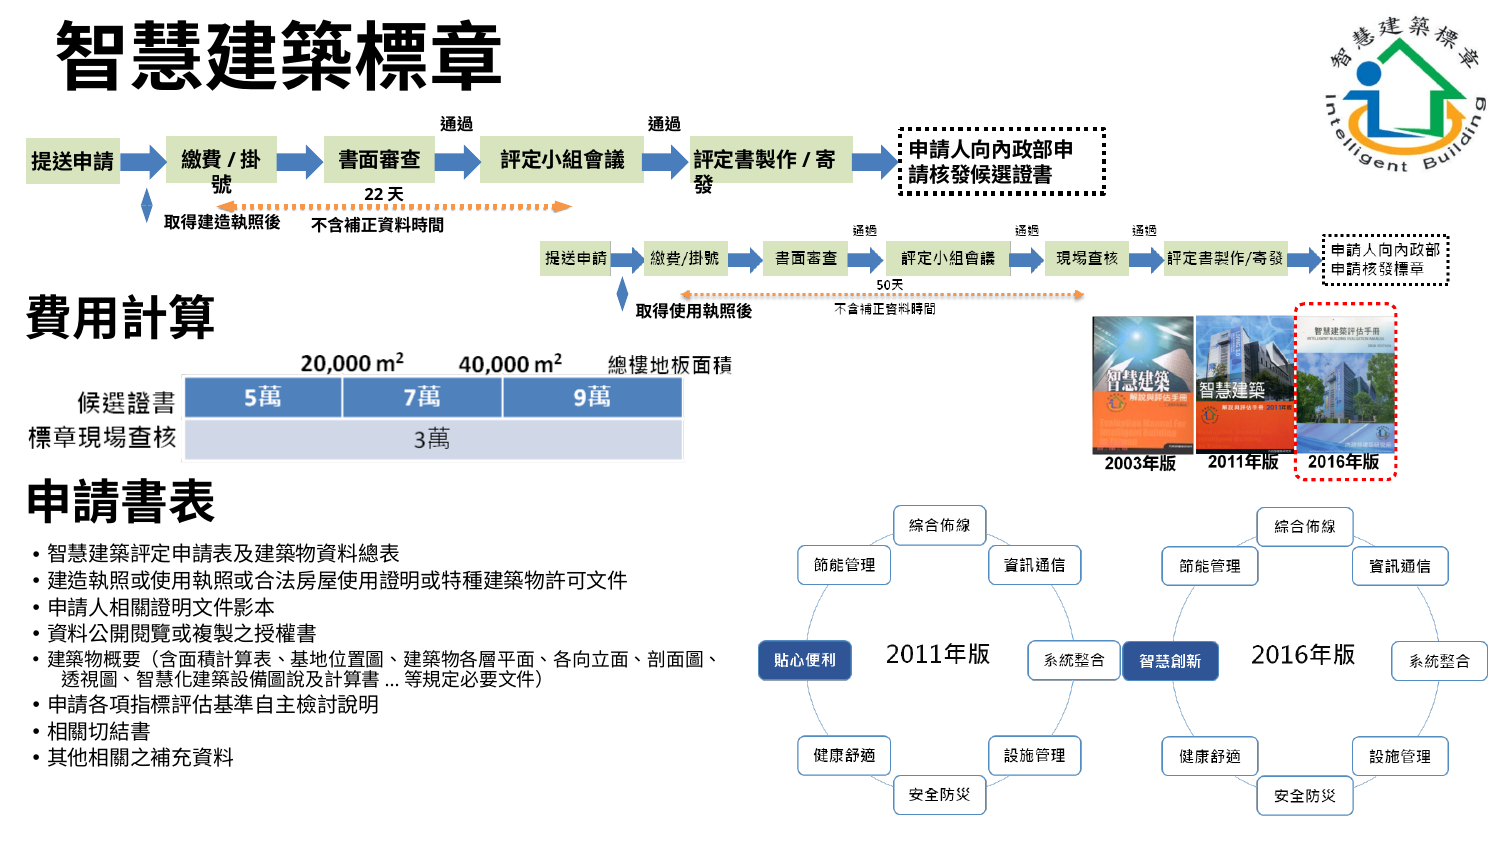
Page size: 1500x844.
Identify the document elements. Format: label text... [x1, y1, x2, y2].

text_box 22天 [340, 175, 428, 207]
text_box 評定小組會議 [474, 139, 651, 180]
text_box 智慧建築標章 [39, 2, 1104, 107]
text_box 繳費/掛號 [159, 139, 283, 180]
text_box [276, 144, 324, 180]
text_box 評定書製作/寄發 [678, 139, 866, 180]
picture [532, 217, 1459, 476]
text_box 通過 [632, 106, 709, 142]
text_box 書面審查 [321, 139, 439, 180]
list 智慧建築評定申請表及建築物資料總表 建造執照或使用執照或合法房屋使用證明或特種建築物許可文件 申請人相關證明文件影本 資料公開閱覽或複製之授權書 建築物概要（含面積計算表、基地位置圖、建築物各層平面、各向立面、剖面圖、透視圖、智慧化建築設備圖說及計算書...等規定必要文件） 申請各項指標評估基準自主檢討說明 相關切結書 其他相關之補充資料 [17, 536, 737, 800]
text_box 申請人向內政部申請核發候選證書 [893, 129, 1110, 194]
text_box [851, 144, 893, 180]
text_box [434, 144, 482, 180]
text_box 通過 [425, 106, 502, 142]
text_box [120, 144, 168, 180]
text_box 提送申請 [16, 141, 134, 182]
text_box 取得建造執照後 [133, 204, 292, 241]
text_box [641, 144, 689, 180]
text_box 取得使用執照後 [605, 324, 783, 330]
picture [737, 504, 1500, 816]
picture [17, 340, 739, 472]
text_box 費用計算 [9, 280, 278, 353]
picture [1313, 0, 1500, 189]
text_box 申請書表 [9, 465, 278, 537]
text_box 不含補正資料時間 [290, 207, 466, 243]
